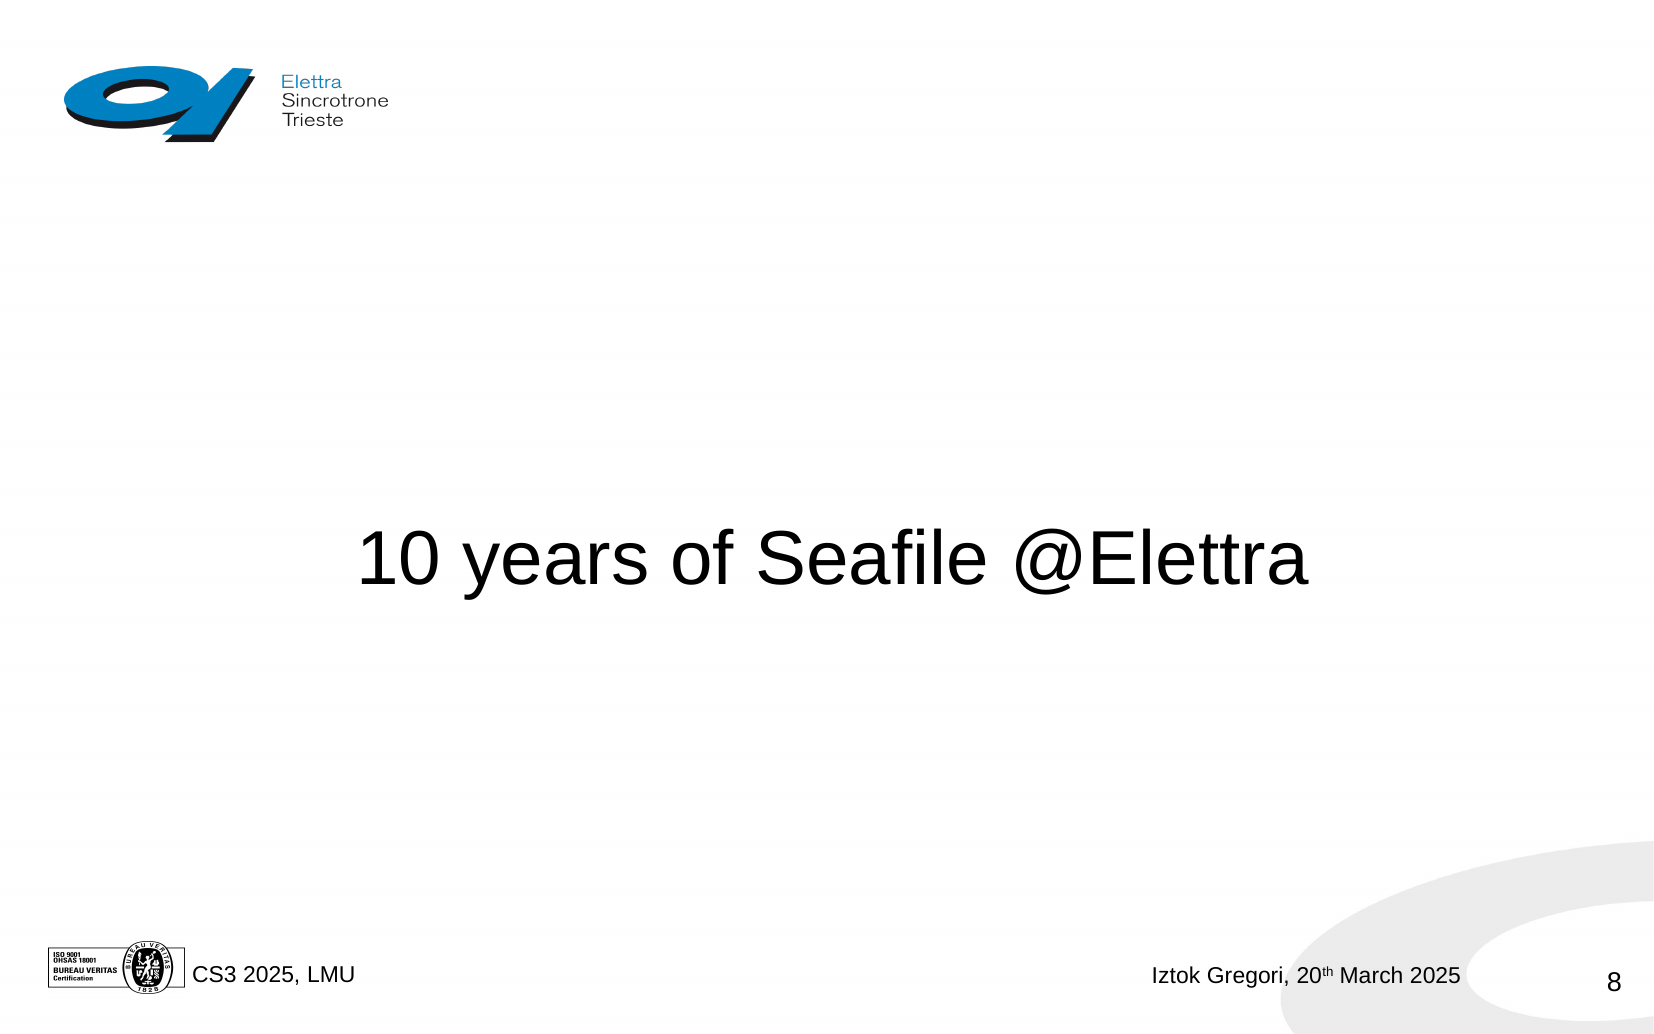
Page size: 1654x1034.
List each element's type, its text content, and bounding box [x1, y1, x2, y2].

picture [0, 5, 1654, 1034]
title 10 years of Seafile @Elettra [129, 416, 1536, 701]
text_box <number> [1606, 967, 1642, 1000]
